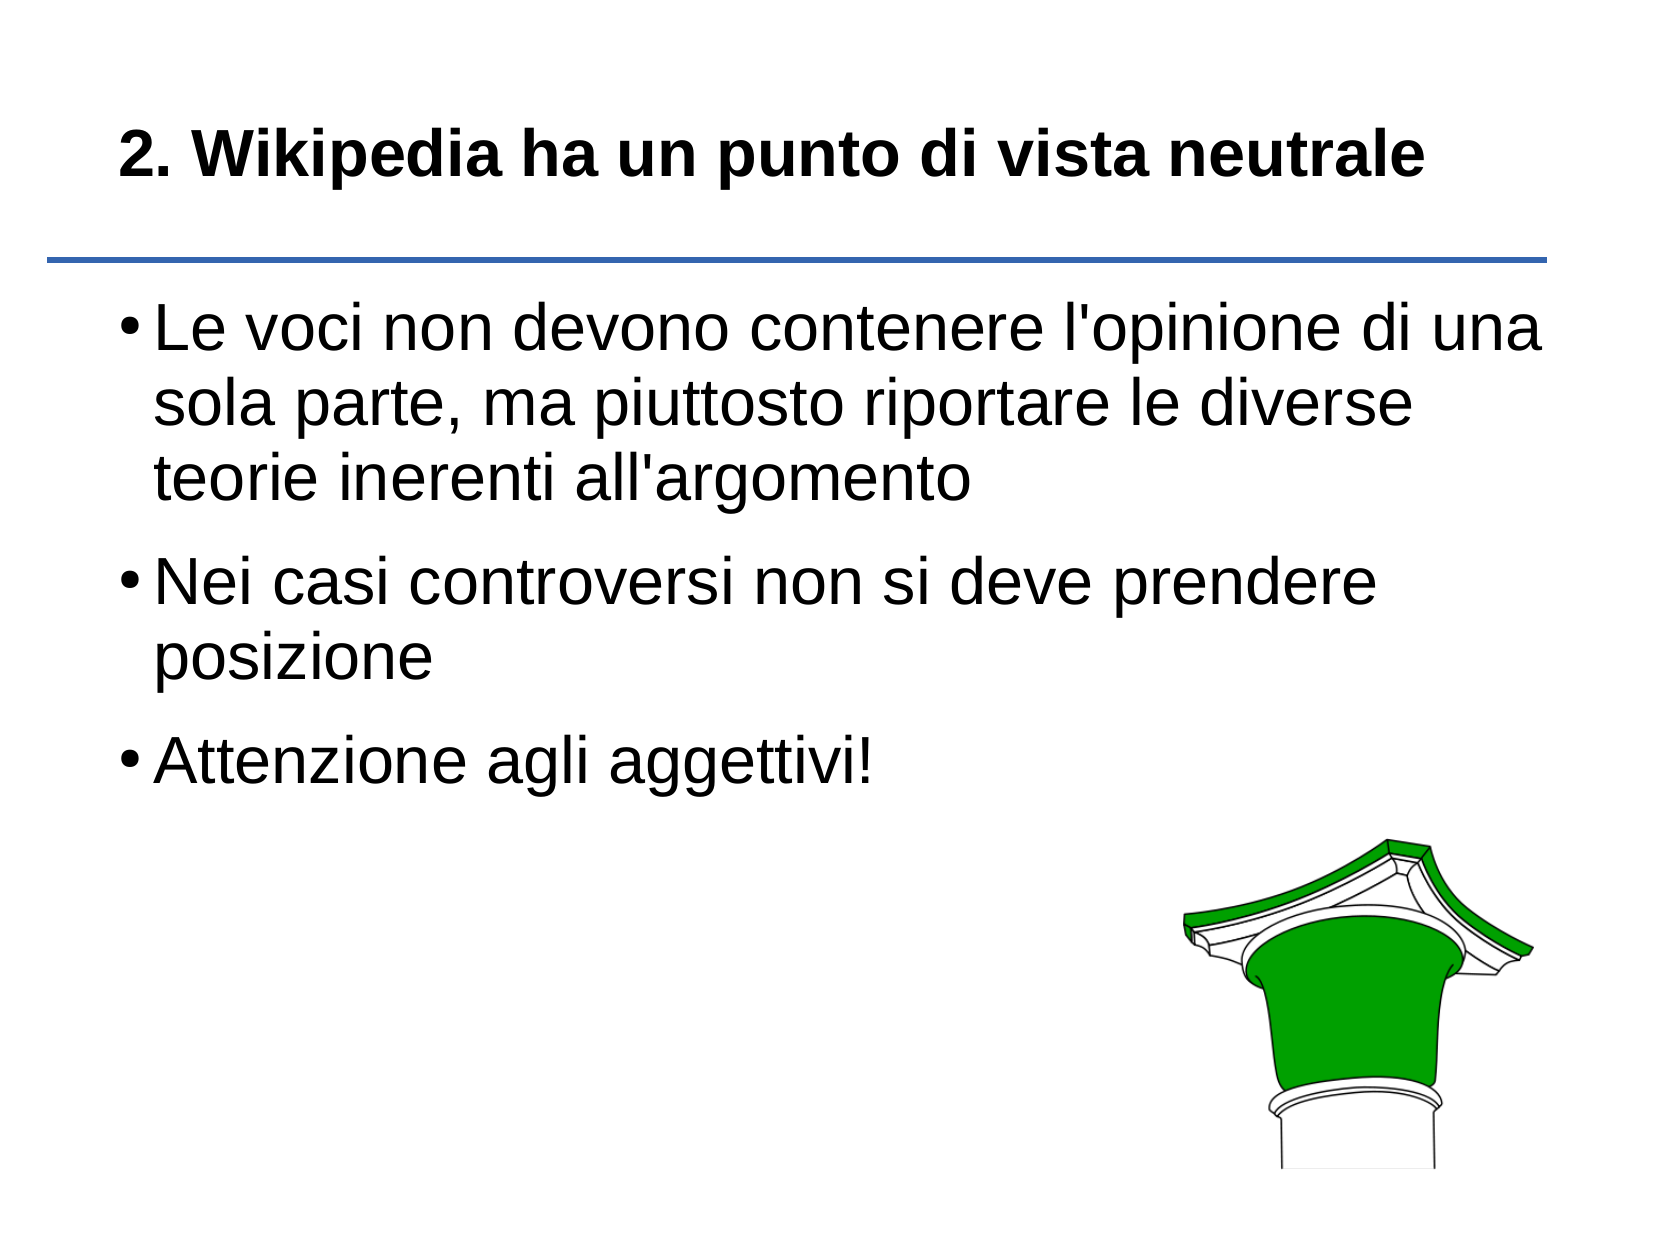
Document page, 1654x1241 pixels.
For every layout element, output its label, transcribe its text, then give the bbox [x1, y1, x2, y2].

subtitle Le voci non devono contenere l'opinione di una sola parte, ma piuttosto riportare le diverse teorie inerenti all'argomento Nei casi controversi non si deve prendere posizione Attenzione agli aggettivi! [118, 290, 1571, 1170]
title 2. Wikipedia ha un punto di vista neutrale [118, 49, 1571, 257]
picture [1181, 838, 1536, 1170]
